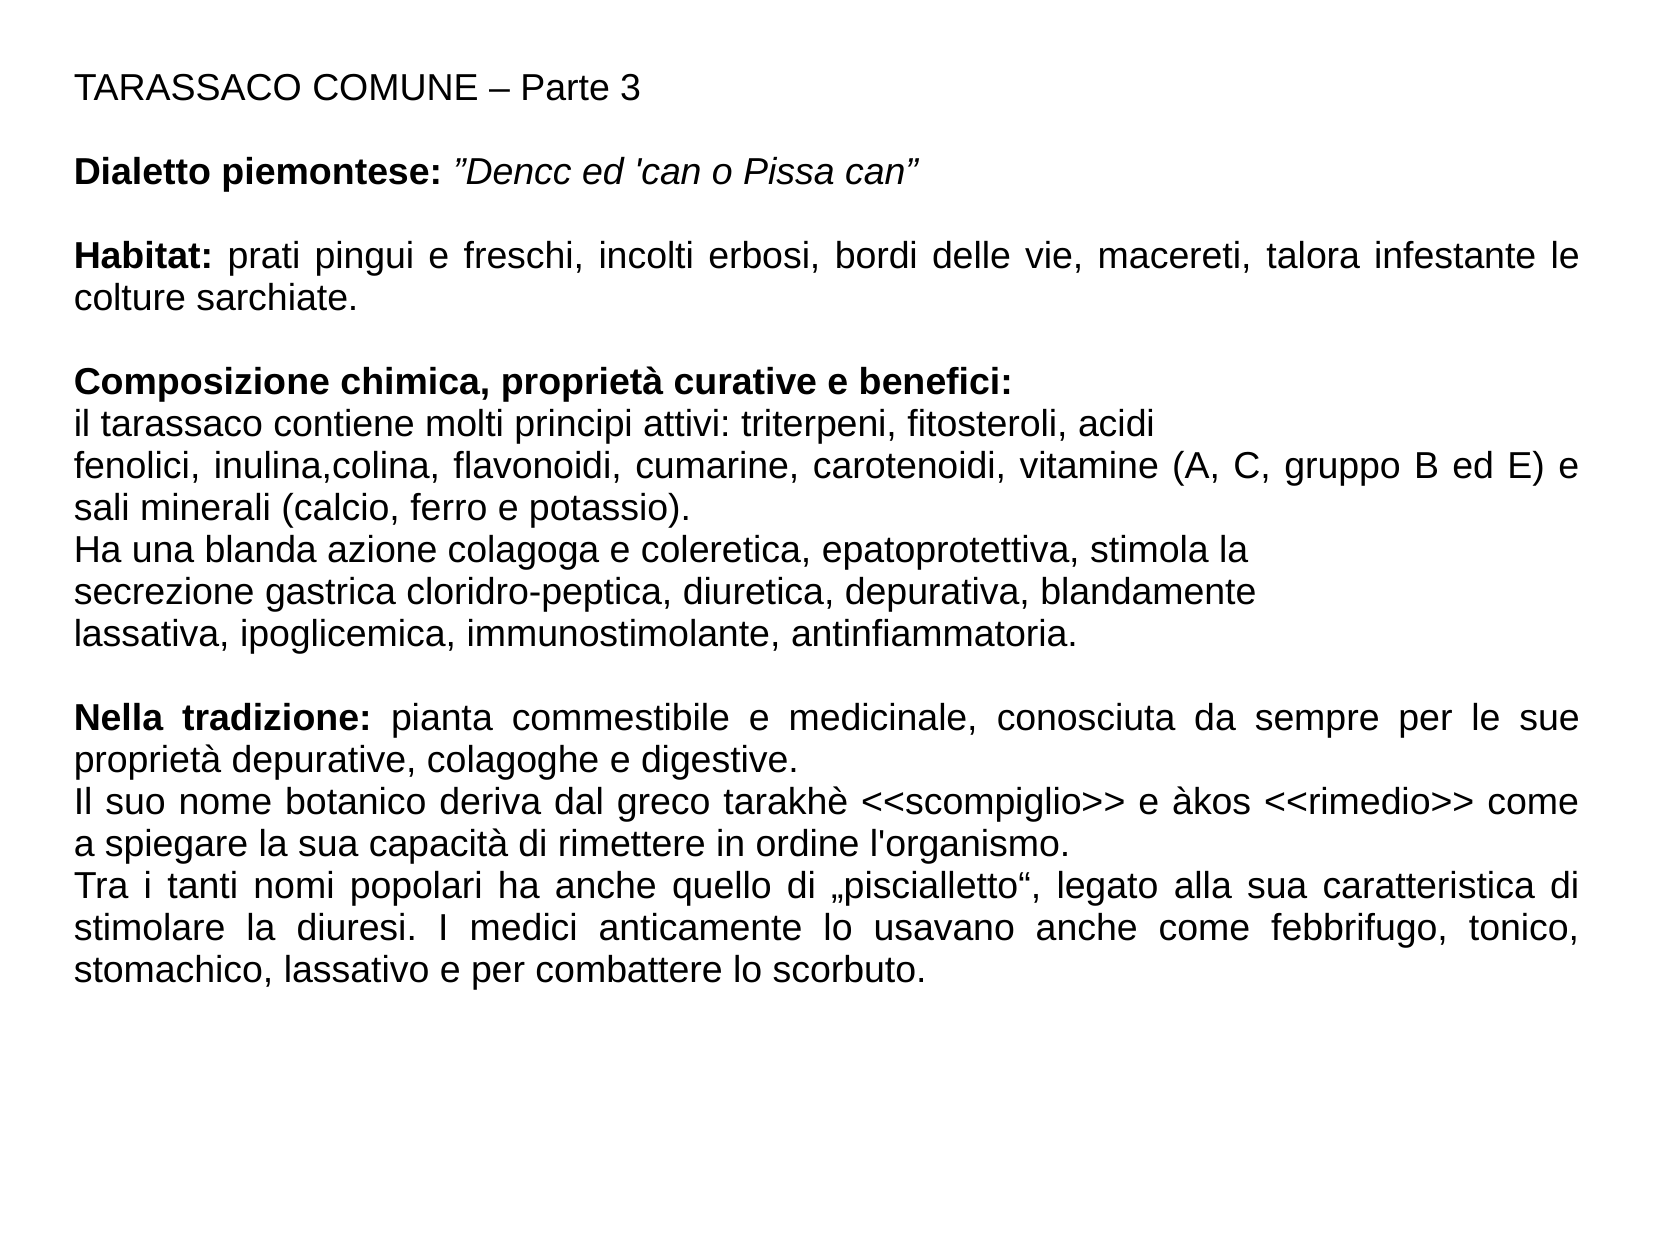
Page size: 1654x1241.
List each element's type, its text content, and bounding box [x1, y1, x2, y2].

text_box TARASSACO COMUNE – Parte 3 Dialetto piemontese: ”Dencc ed 'can o Pissa can” Habitat: prati pingui e freschi, incolti erbosi, bordi delle vie, macereti, talora infestante le colture sarchiate. Composizione chimica, proprietà curative e benefici: il tarassaco contiene molti principi attivi: triterpeni, fitosteroli, acidi fenolici, inulina,colina, flavonoidi, cumarine, carotenoidi, vitamine (A, C, gruppo B ed E) e sali minerali (calcio, ferro e potassio). Ha una blanda azione colagoga e coleretica, epatoprotettiva, stimola la secrezione gastrica cloridro-peptica, diuretica, depurativa, blandamente lassativa, ipoglicemica, immunostimolante, antinfiammatoria. Nella tradizione: pianta commestibile e medicinale, conosciuta da sempre per le sue proprietà depurative, colagoghe e digestive. Il suo nome botanico deriva dal greco tarakhè <<scompiglio>> e àkos <<rimedio>> come a spiegare la sua capacità di rimettere in ordine l'organismo. Tra i tanti nomi popolari ha anche quello di „piscialletto“, legato alla sua caratteristica di stimolare la diuresi. I medici anticamente lo usavano anche come febbrifugo, tonico, stomachico, lassativo e per combattere lo scorbuto. [59, 59, 1595, 1241]
